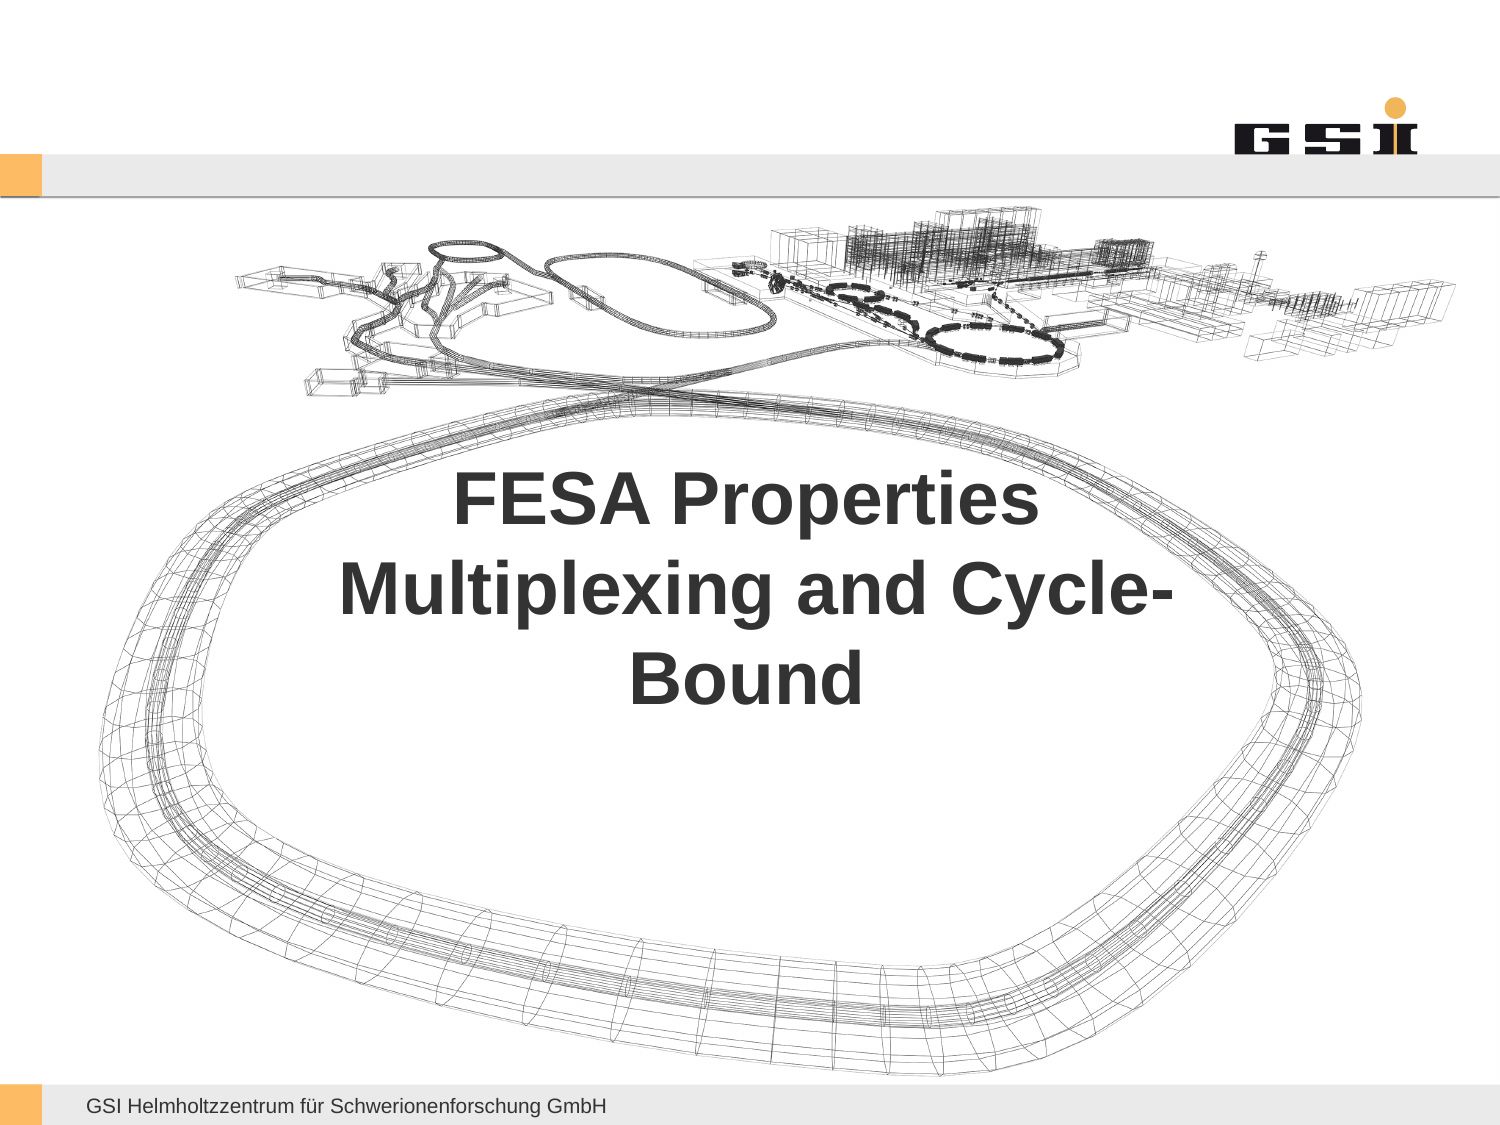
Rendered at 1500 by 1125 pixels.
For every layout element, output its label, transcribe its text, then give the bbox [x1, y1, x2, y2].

picture [0, 199, 1500, 1084]
title FESA Properties Multiplexing and Cycle-Bound [205, 598, 1290, 727]
picture [1233, 95, 1419, 154]
